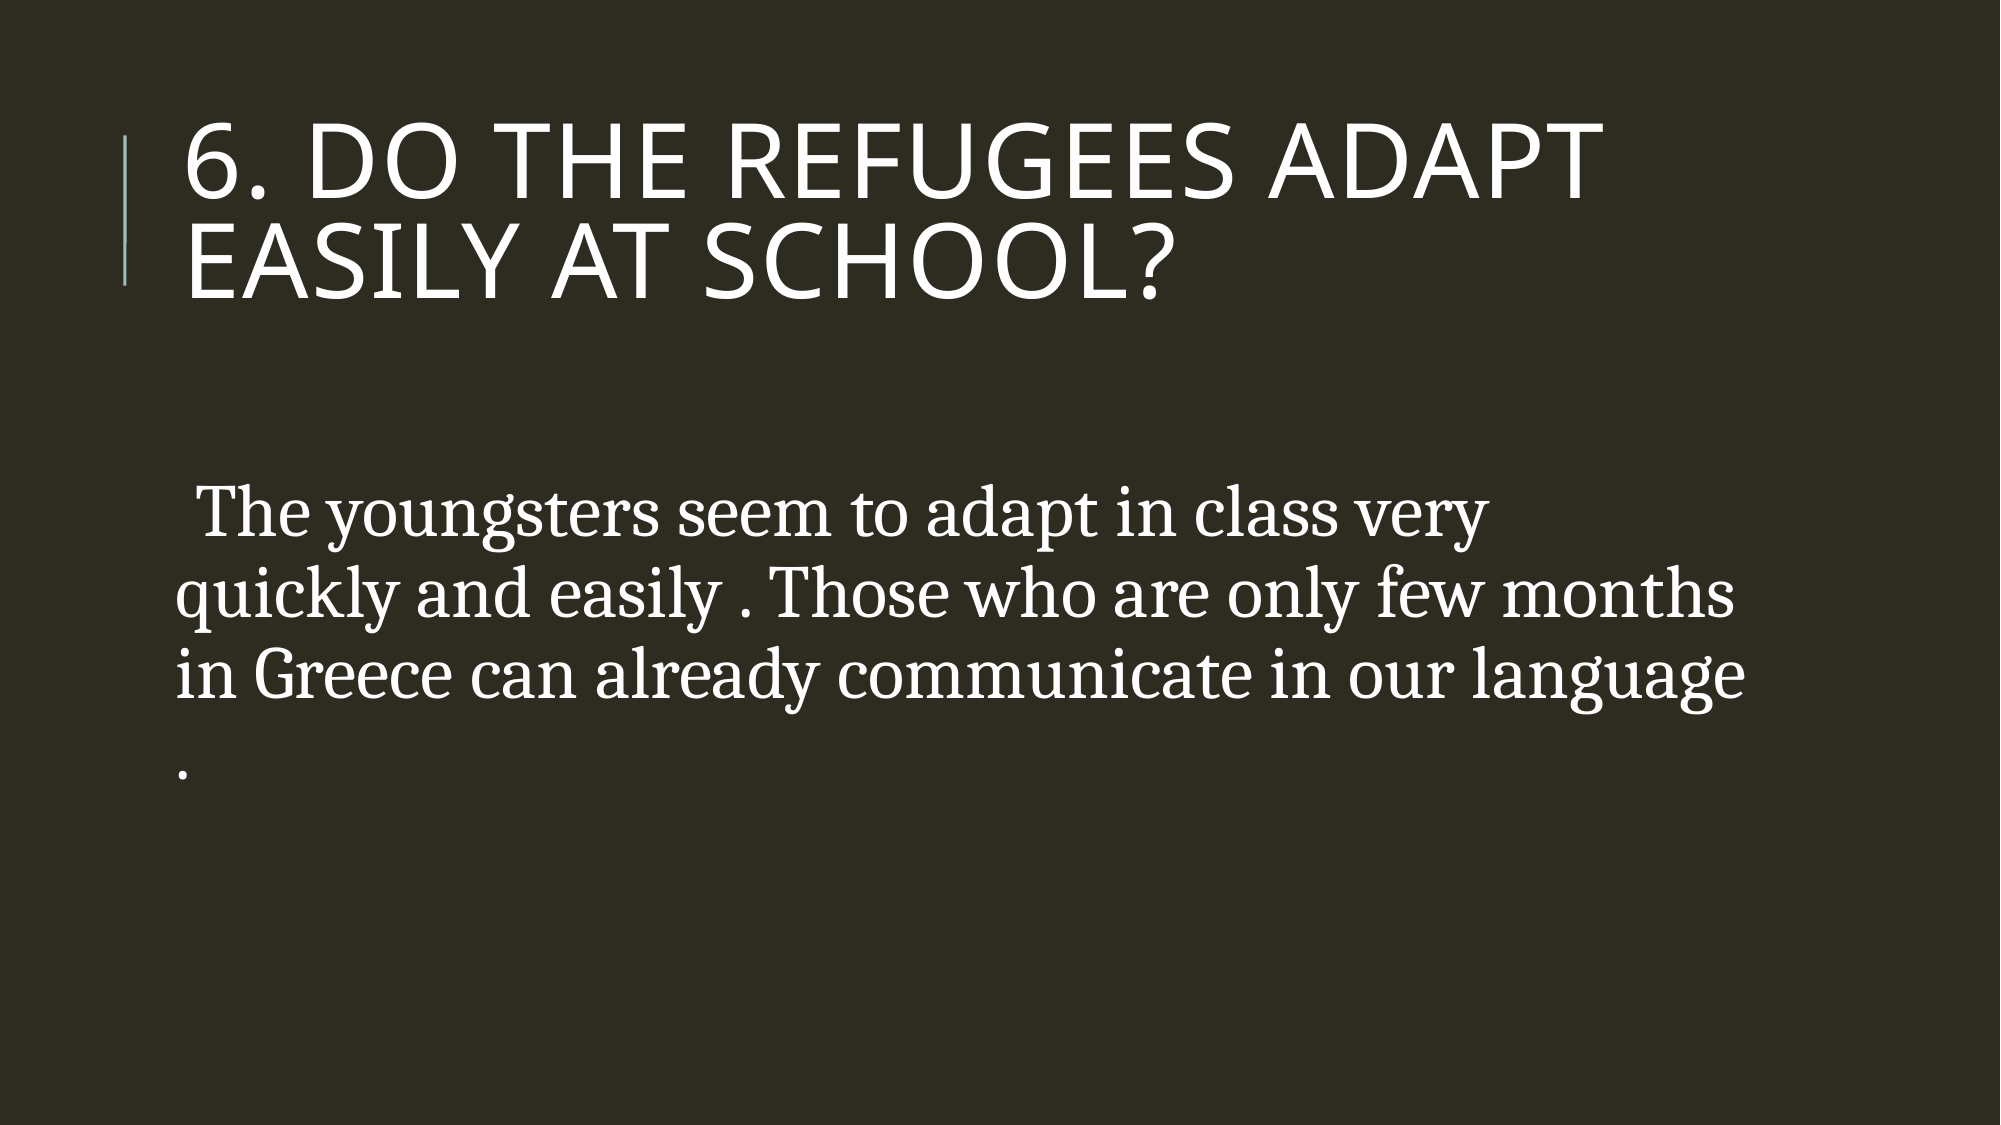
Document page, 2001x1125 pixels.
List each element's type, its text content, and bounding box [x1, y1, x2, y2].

title 6. do the refugees adapt easily at school? [168, 96, 1763, 342]
list The youngsters seem to adapt in class very quickly and easily . Those who are only few months in Greece can already communicate in our language . [168, 464, 1763, 1125]
